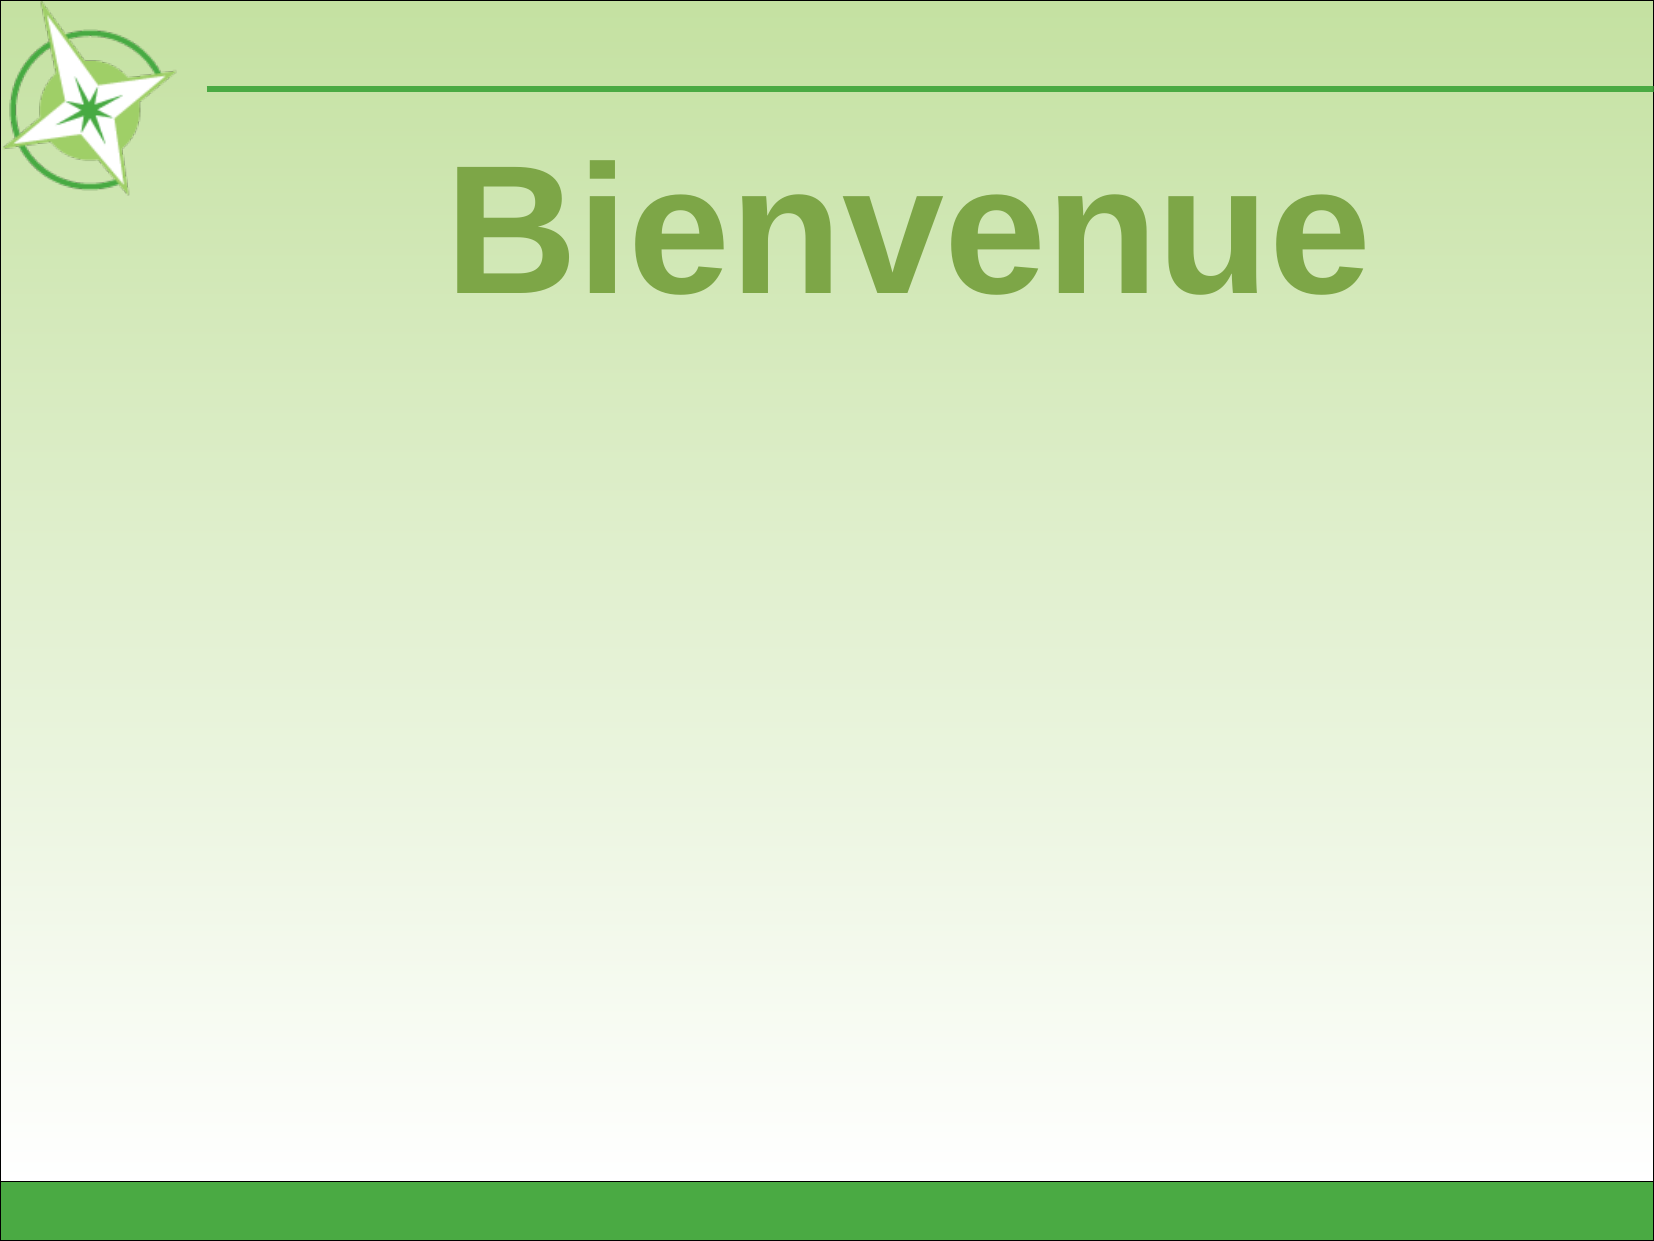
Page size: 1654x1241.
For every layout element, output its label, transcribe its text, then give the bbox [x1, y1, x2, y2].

picture [2, 0, 178, 197]
subtitle Bienvenue [165, 2, 1654, 1109]
